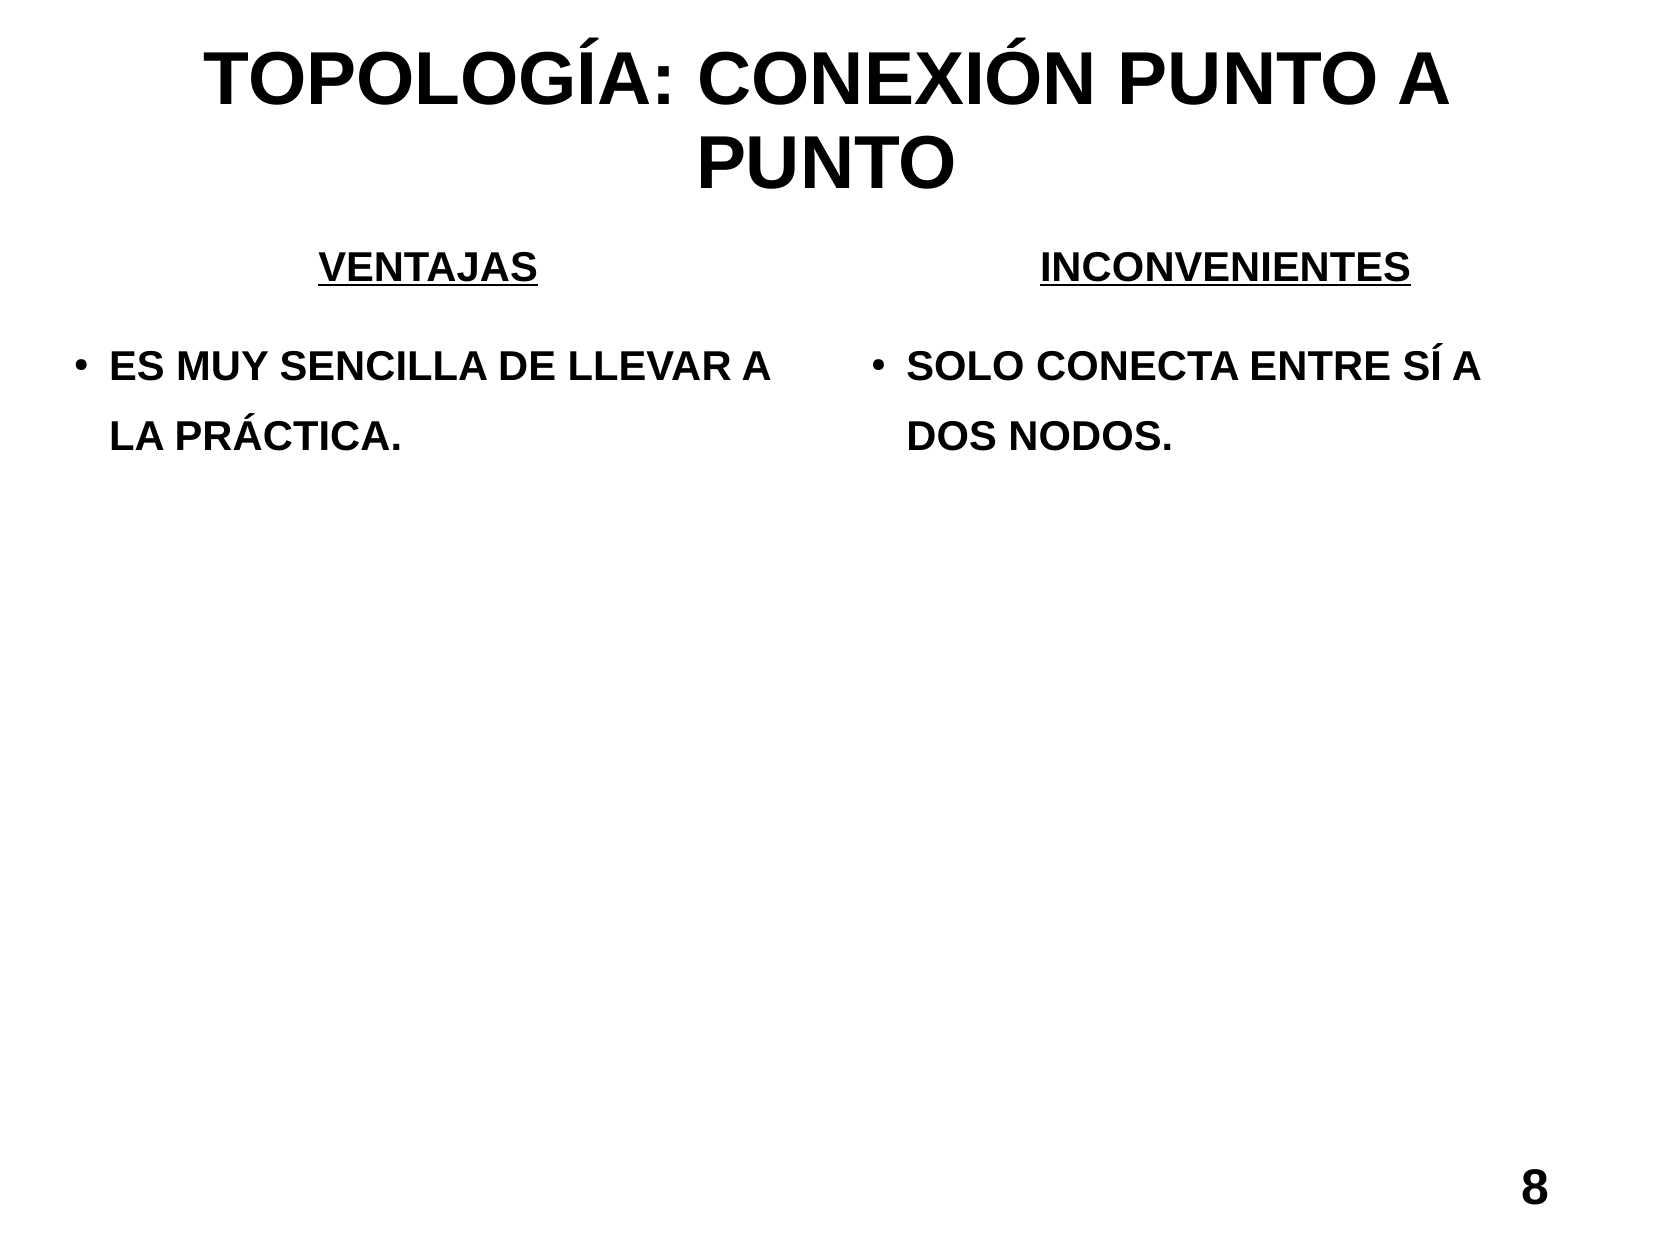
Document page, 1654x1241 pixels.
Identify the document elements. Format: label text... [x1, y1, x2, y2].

title TOPOLOGÍA: CONEXIÓN PUNTO A PUNTO [82, 17, 1571, 225]
text_box <número> [1506, 1151, 1654, 1223]
text_box VENTAJAS ES MUY SENCILLA DE LLEVAR A LA PRÁCTICA. [59, 236, 798, 1123]
text_box INCONVENIENTES SOLO CONECTA ENTRE SÍ A DOS NODOS. [856, 236, 1595, 1123]
